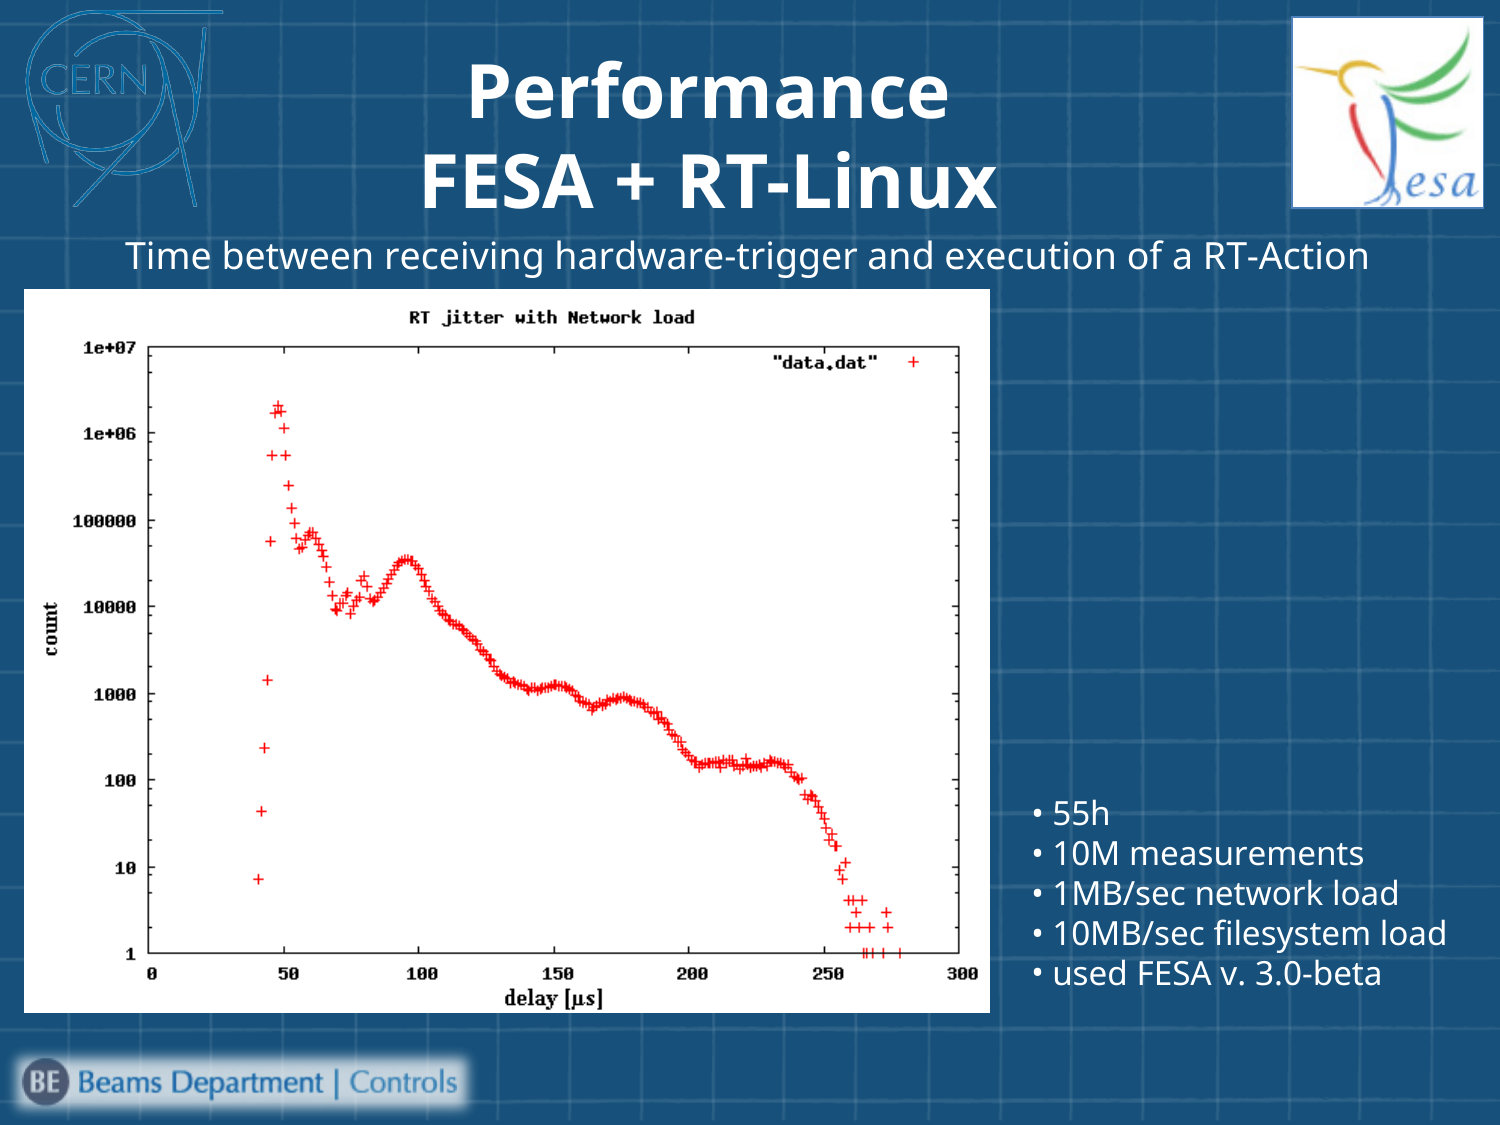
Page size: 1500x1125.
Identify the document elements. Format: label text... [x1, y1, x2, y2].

picture [0, 0, 1500, 1125]
text_box Time between receiving hardware-trigger and execution of a RT-Action [110, 224, 1387, 285]
title Performance FESA + RT-Linux [86, 36, 1331, 232]
text_box 55h 10M measurements 1MB/sec network load 10MB/sec filesystem load used FESA v. 3.0-beta [1016, 784, 1464, 1000]
